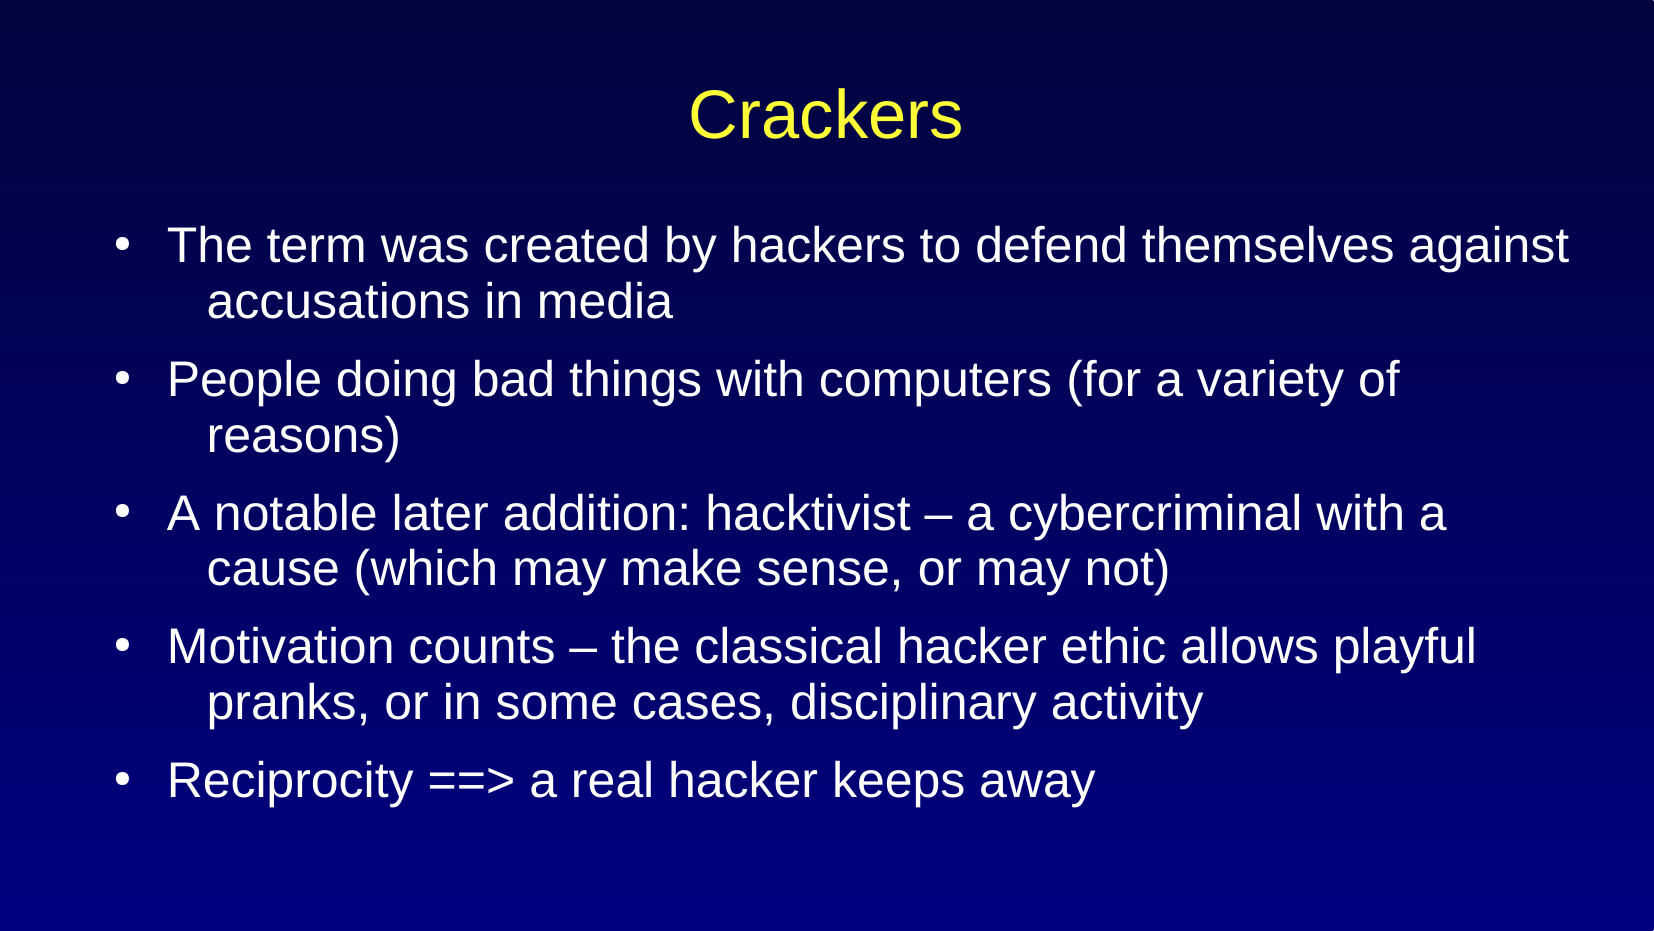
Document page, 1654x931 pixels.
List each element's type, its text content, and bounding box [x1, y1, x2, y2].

title Crackers [82, 37, 1571, 193]
list The term was created by hackers to defend themselves against accusations in media People doing bad things with computers (for a variety of reasons) A notable later addition: hacktivist – a cybercriminal with a cause (which may make sense, or may not) Motivation counts – the classical hacker ethic allows playful pranks, or in some cases, disciplinary activity Reciprocity ==> a real hacker keeps away [82, 217, 1571, 808]
